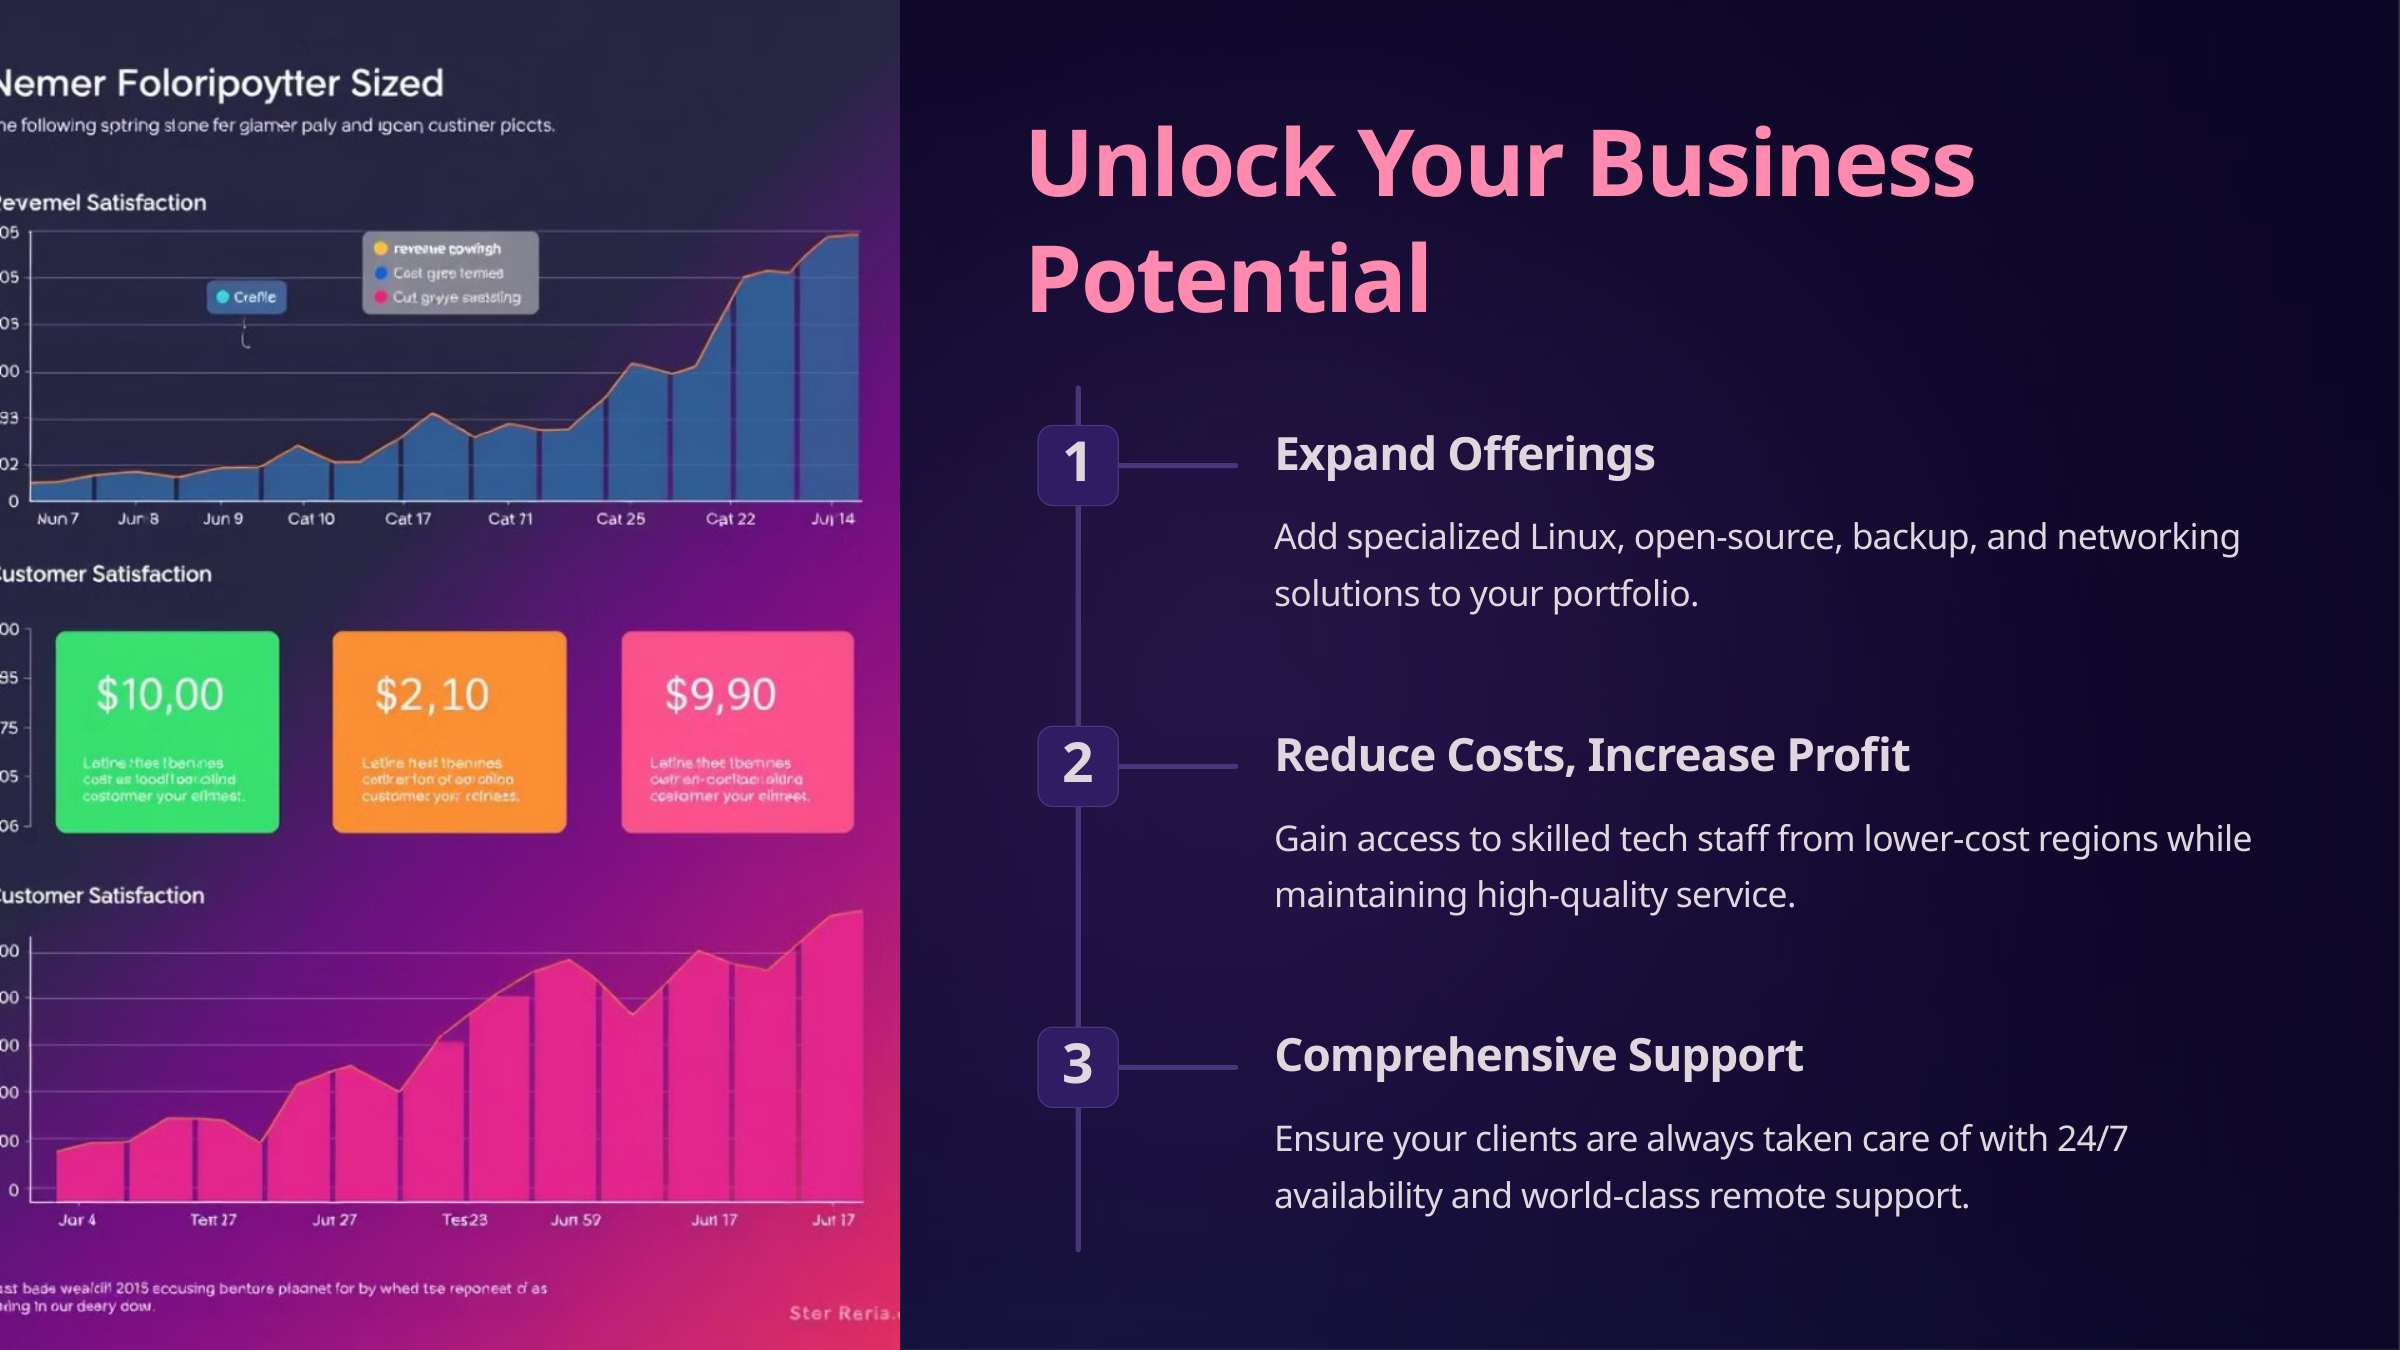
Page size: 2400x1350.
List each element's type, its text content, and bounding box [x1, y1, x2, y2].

text_box 2 [1062, 738, 1094, 795]
text_box Expand Offerings [1274, 421, 1743, 480]
picture [0, 0, 900, 1350]
text_box Gain access to skilled tech staff from lower-cost regions while maintaining high-quality service. [1274, 801, 2276, 916]
text_box Unlock Your Business Potential [1024, 98, 2276, 332]
text_box Comprehensive Support [1274, 1022, 1775, 1082]
text_box 1 [1066, 437, 1090, 494]
text_box Reduce Costs, Increase Profit [1274, 721, 1870, 781]
text_box Ensure your clients are always taken care of with 24/7 availability and world-class remote support. [1274, 1102, 2276, 1217]
text_box [1038, 385, 1239, 1253]
text_box 3 [1062, 1039, 1094, 1096]
text_box Add specialized Linux, open-source, backup, and networking solutions to your portfolio. [1274, 500, 2276, 615]
